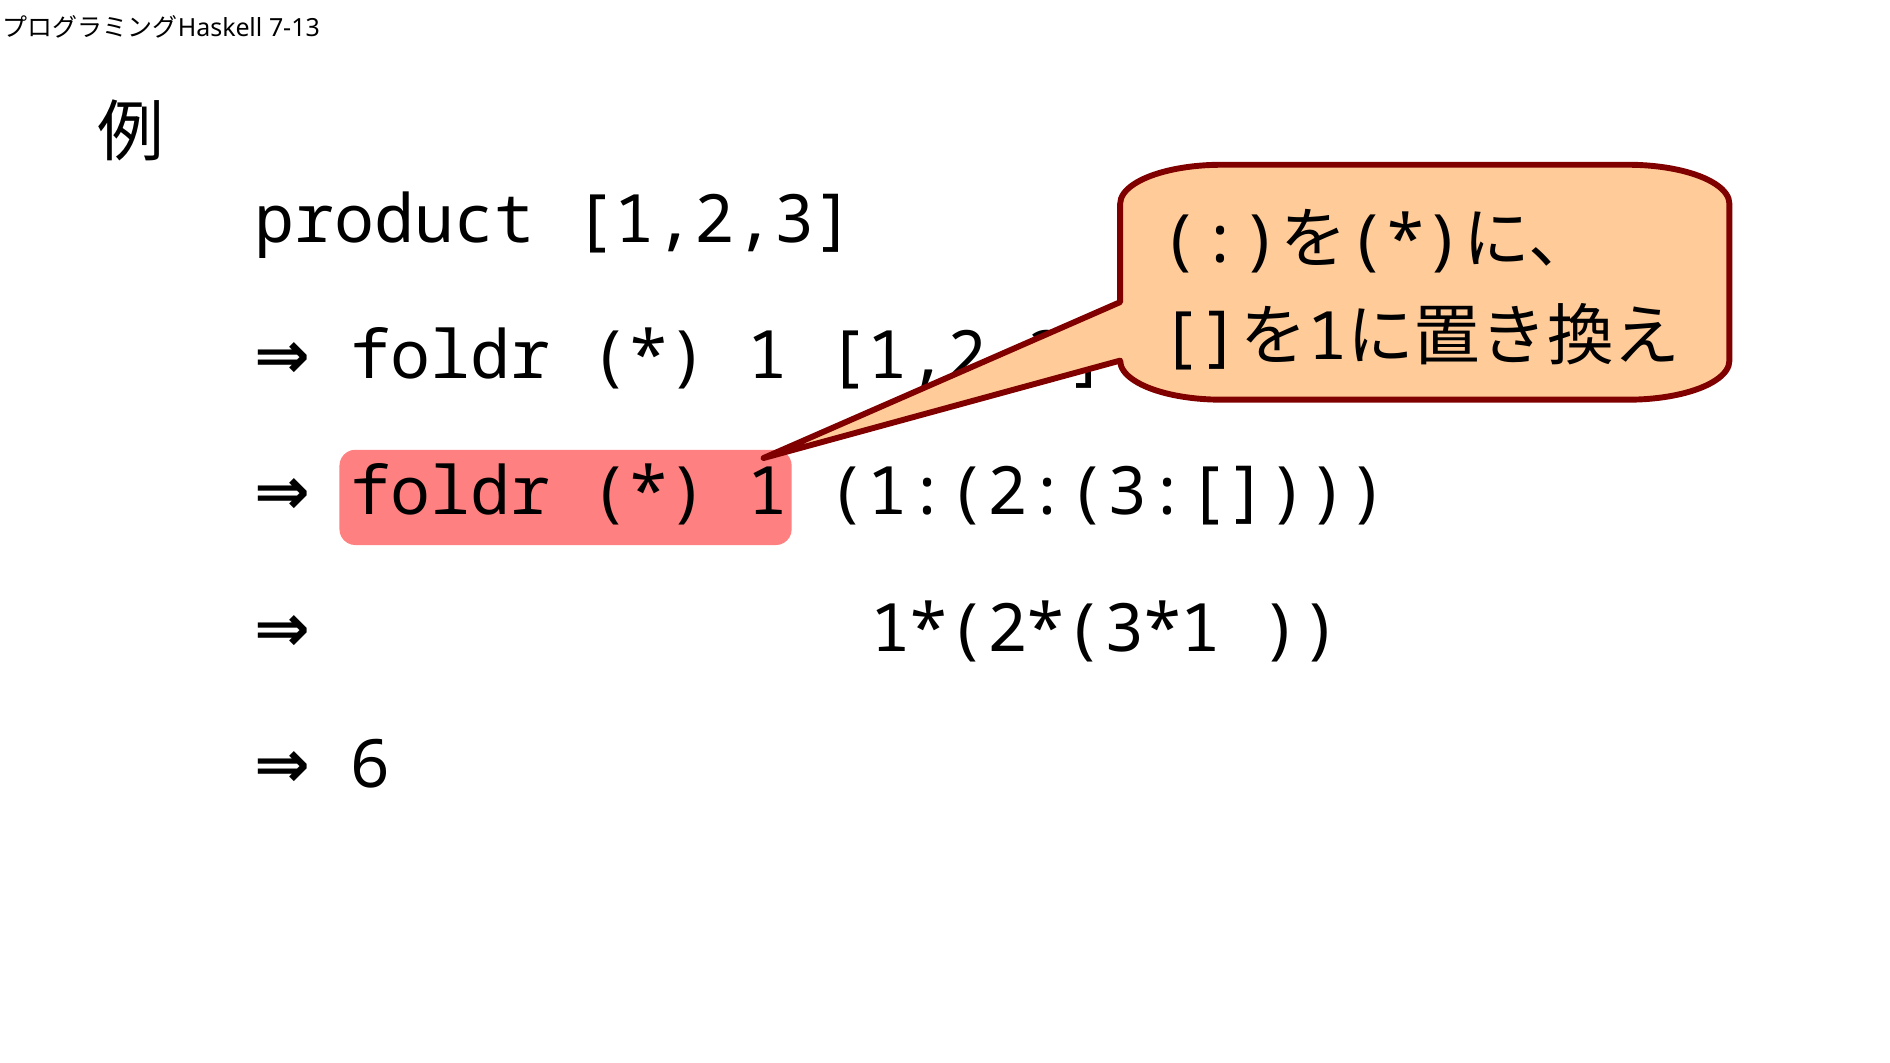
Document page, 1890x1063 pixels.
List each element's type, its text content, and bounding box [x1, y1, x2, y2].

text_box product [1,2,3] ⇒ foldr (*) 1 [1,2,3] ⇒ foldr (*) 1 (1:(2:(3:[]))) ⇒ 1*(2*(3*1 )) ⇒ 6 [239, 163, 1578, 857]
text_box (:)を(*)に、 []を1に置き換え [763, 164, 1730, 459]
list 例 [94, 75, 1742, 148]
